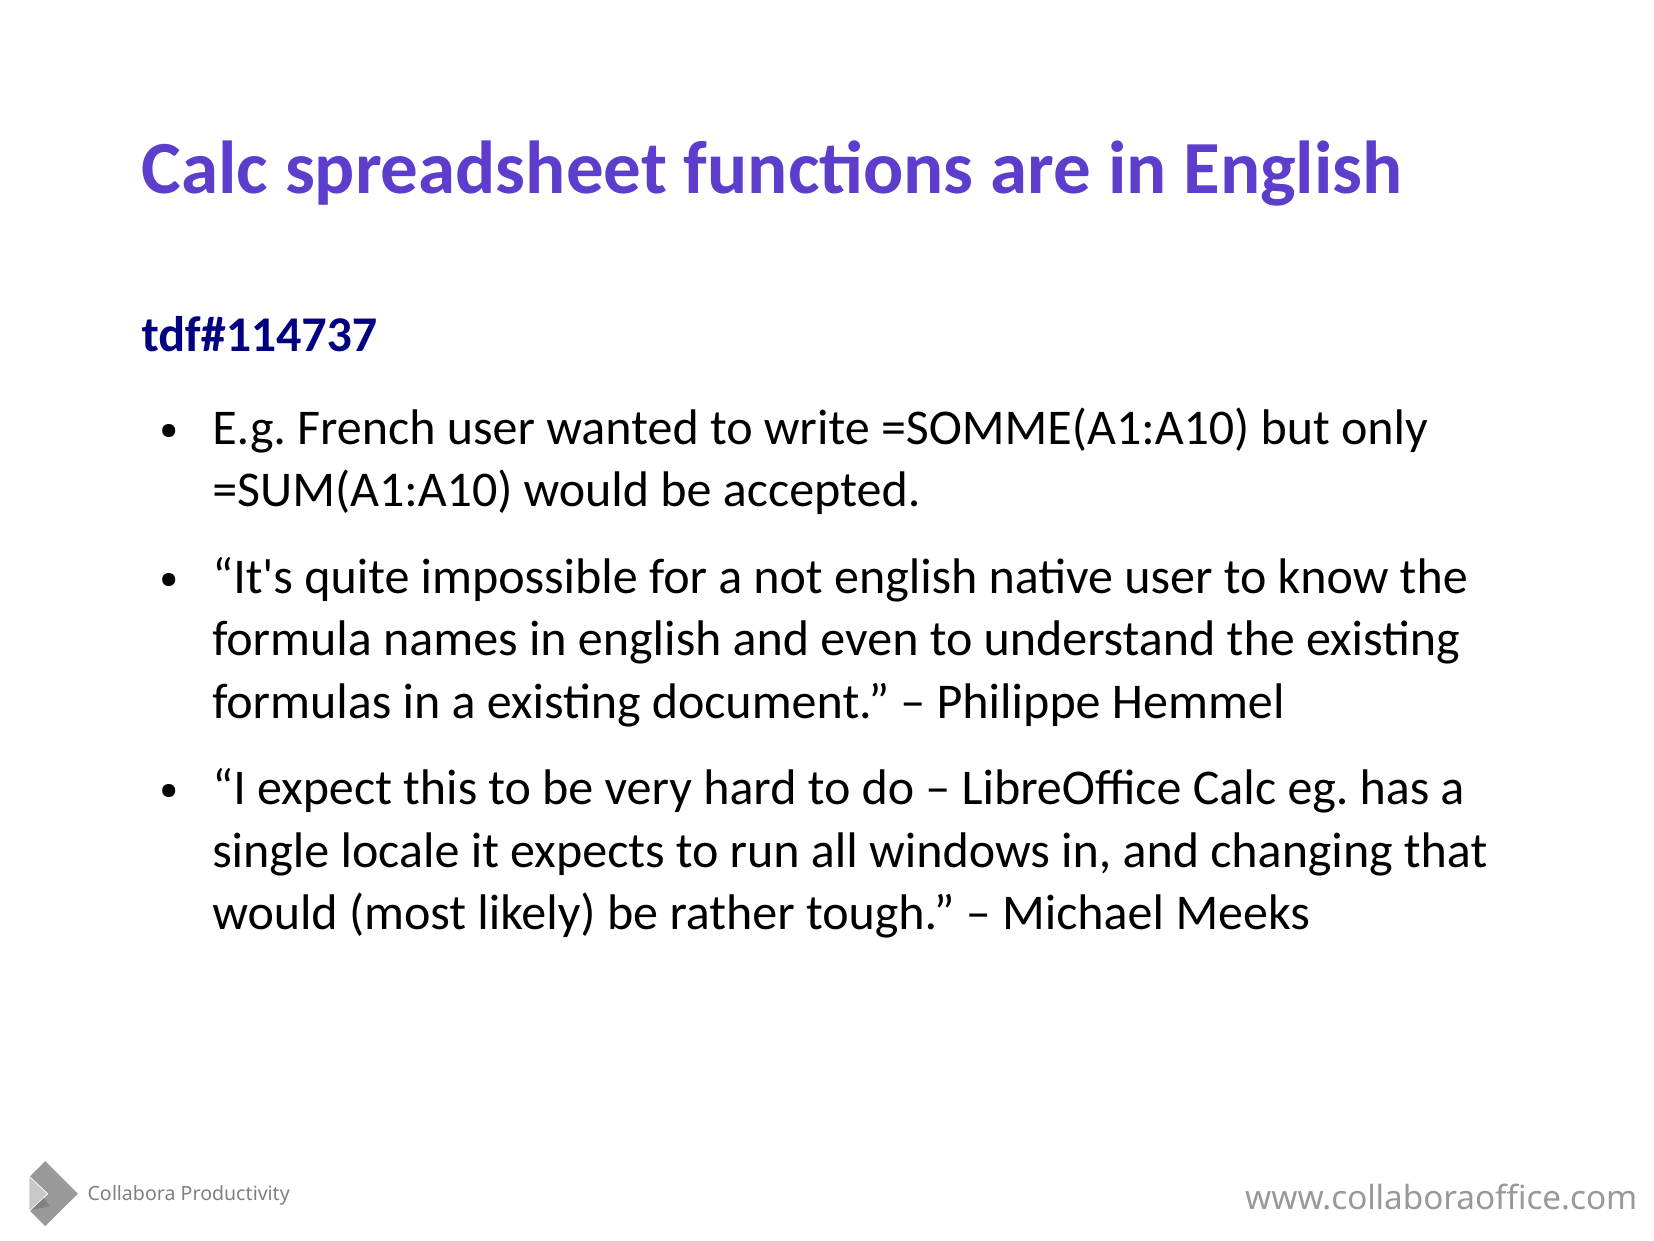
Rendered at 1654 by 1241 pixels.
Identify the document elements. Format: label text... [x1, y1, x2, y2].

list tdf#114737 E.g. French user wanted to write =SOMME(A1:A10) but only =SUM(A1:A10) would be accepted. “It's quite impossible for a not english native user to know the formula names in english and even to understand the existing formulas in a existing document.” – Philippe Hemmel “I expect this to be very hard to do – LibreOffice Calc eg. has a single locale it expects to run all windows in, and changing that would (most likely) be rather tough.” – Michael Meeks [141, 302, 1512, 1130]
title Calc spreadsheet functions are in English [141, 137, 1571, 213]
